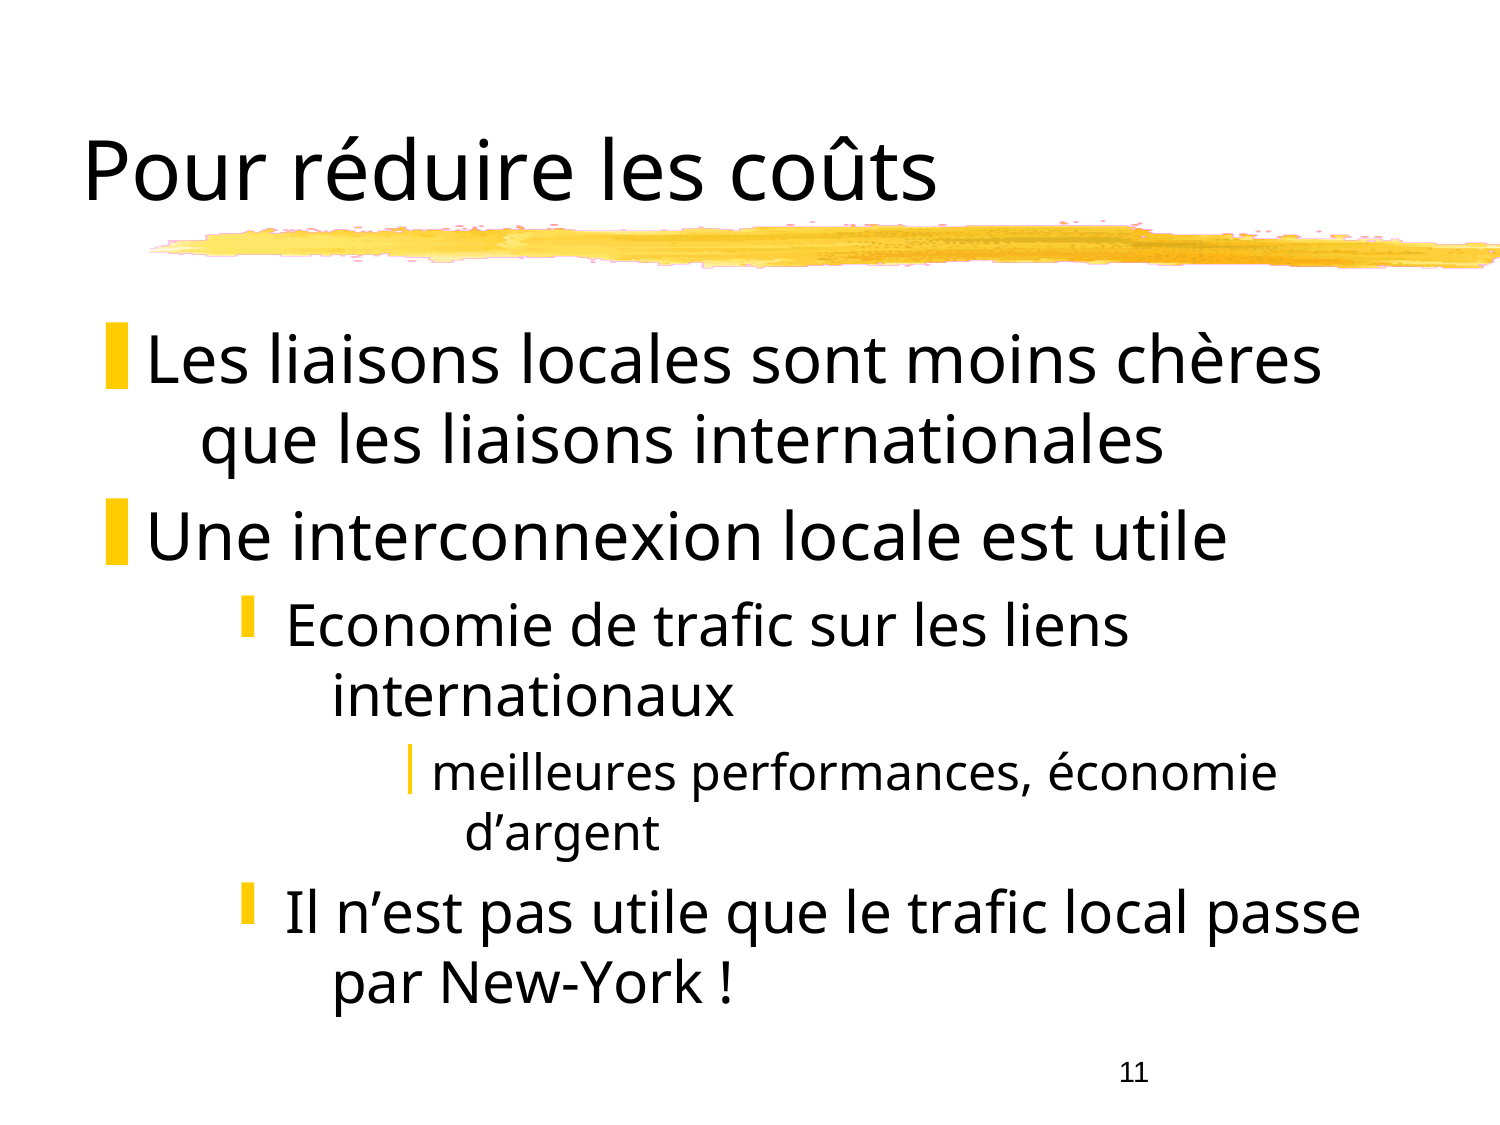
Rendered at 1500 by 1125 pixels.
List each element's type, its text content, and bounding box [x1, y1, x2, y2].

title Pour réduire les coûts [66, 37, 1342, 225]
list Les liaisons locales sont moins chères que les liaisons internationales Une interconnexion locale est utile Economie de trafic sur les liens internationaux meilleures performances, économie d’argent Il n’est pas utile que le trafic local passe par New-York ! [75, 309, 1417, 1103]
